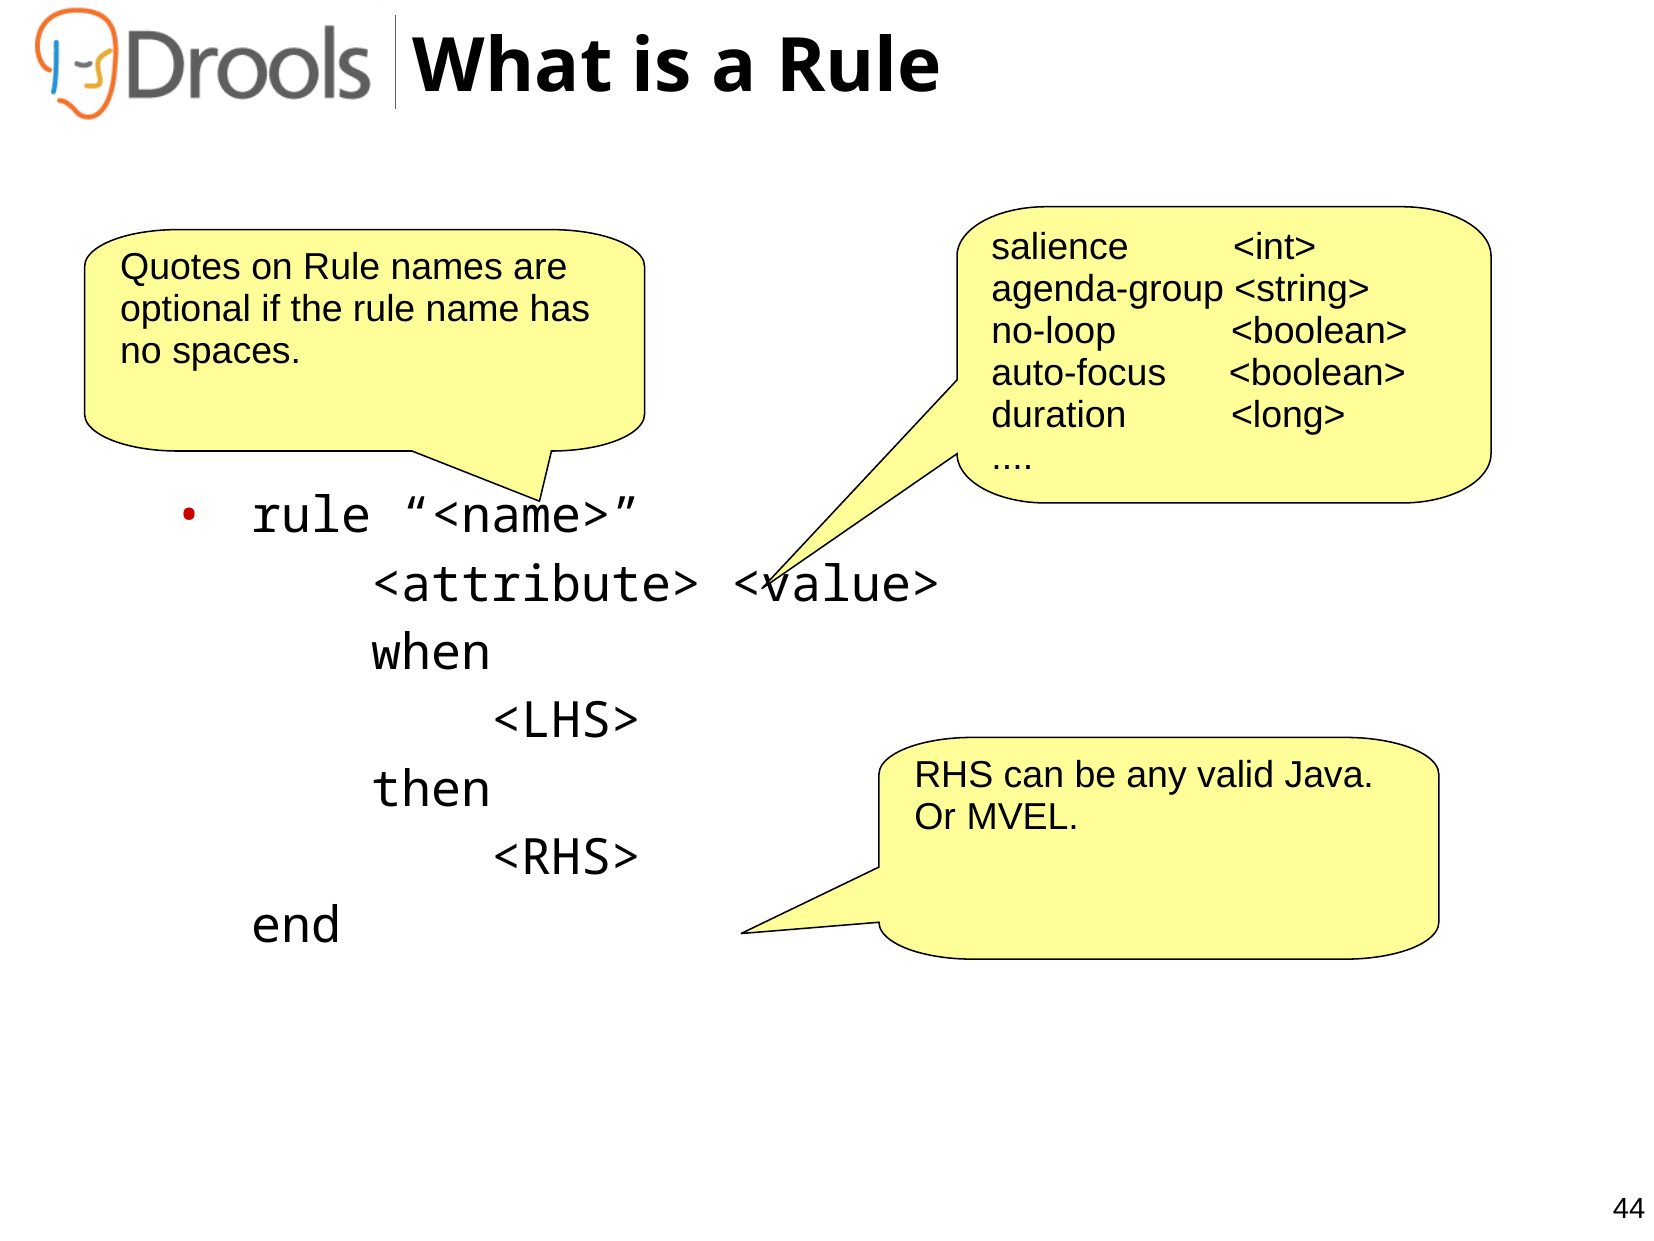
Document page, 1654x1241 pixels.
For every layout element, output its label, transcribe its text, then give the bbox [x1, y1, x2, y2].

picture [29, 0, 384, 126]
list rule “<name>” <attribute> <value> when <LHS> then <RHS> end [159, 471, 1607, 1084]
text_box Quotes on Rule names are optional if the rule name has no spaces. [84, 229, 645, 502]
text_box RHS can be any valid Java. Or MVEL. [741, 737, 1439, 960]
title What is a Rule [398, 0, 1628, 122]
text_box salience <int> agenda-group <string> no-loop <boolean> auto-focus <boolean> duration <long> .... [761, 206, 1492, 589]
